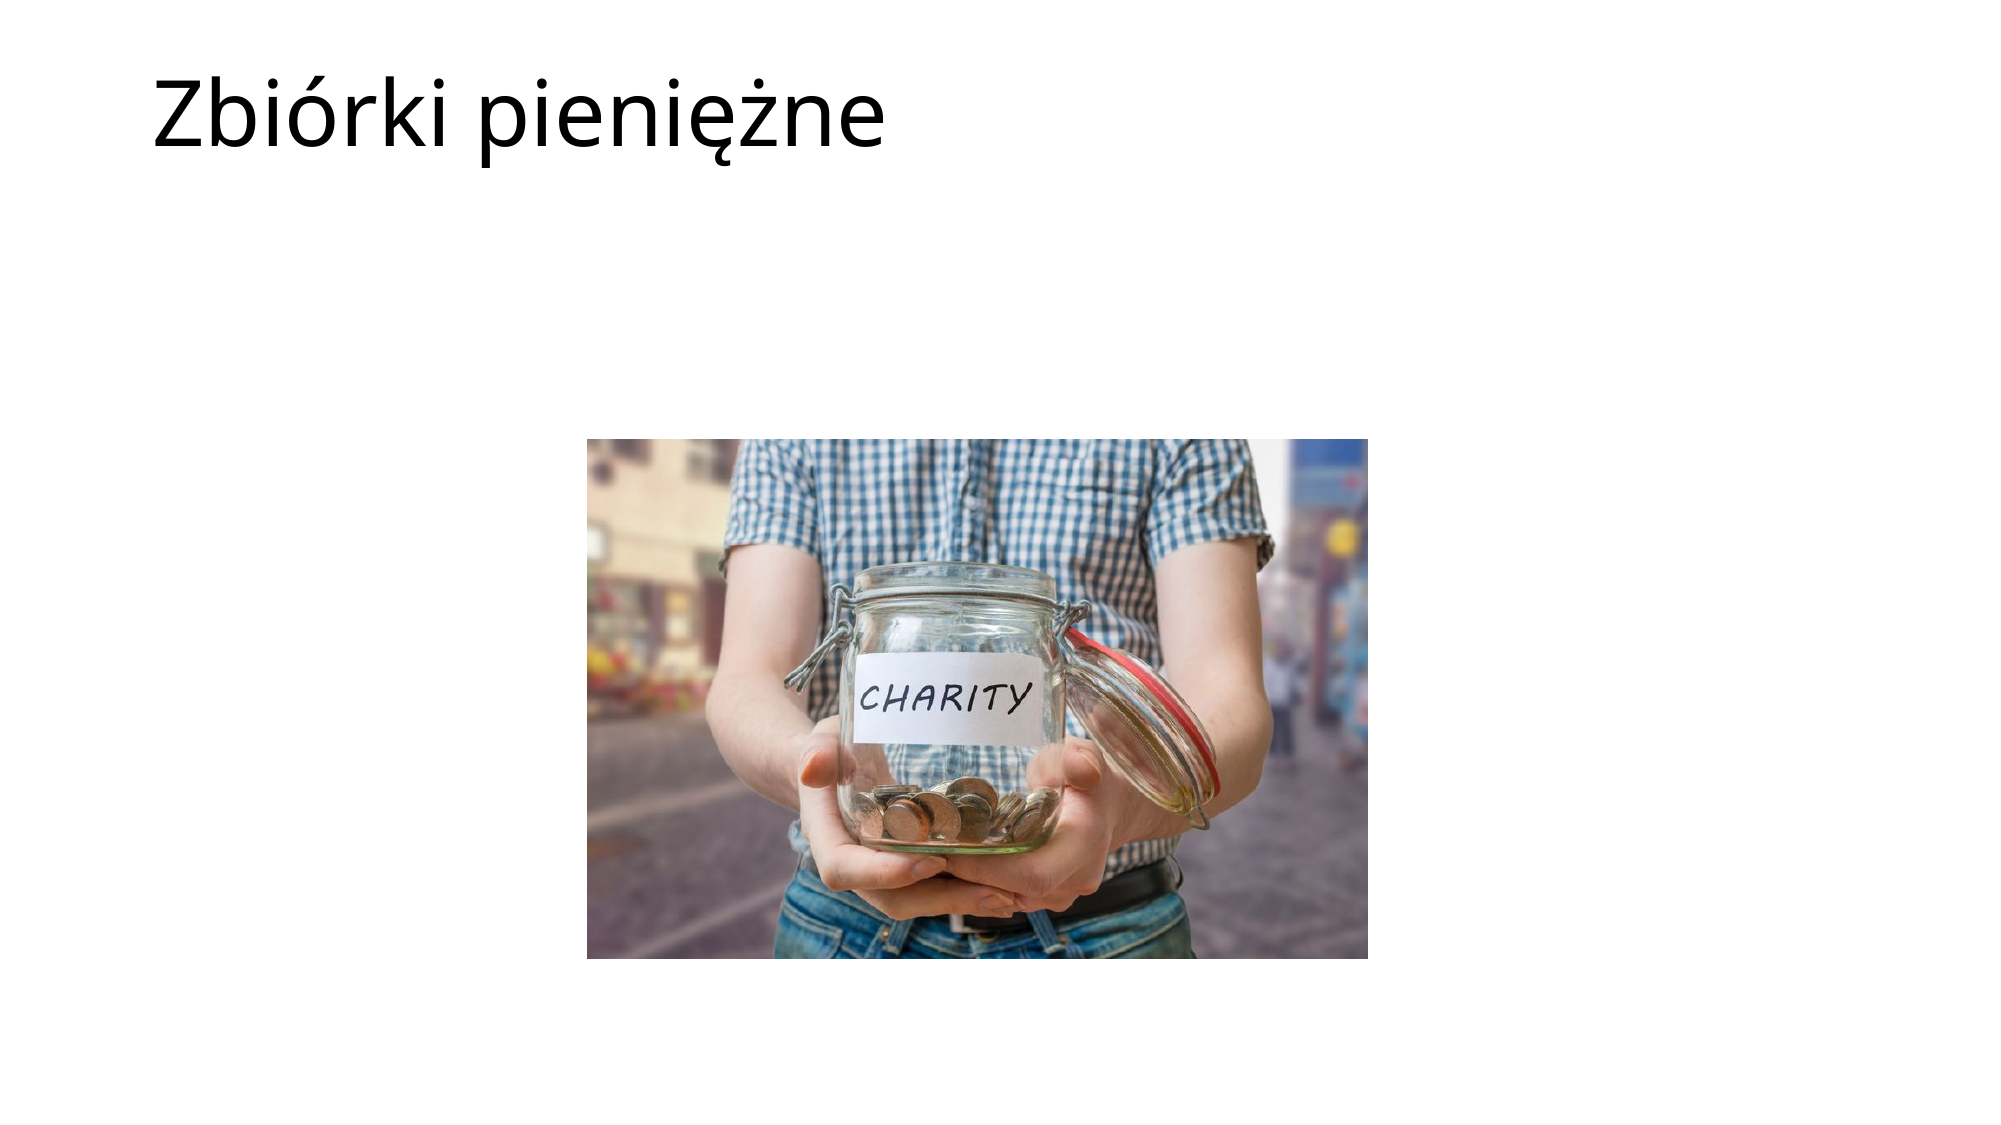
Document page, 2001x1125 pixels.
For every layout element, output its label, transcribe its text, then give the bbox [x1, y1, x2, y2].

picture [587, 440, 1368, 959]
title Zbiórki pieniężne [137, 59, 1863, 278]
